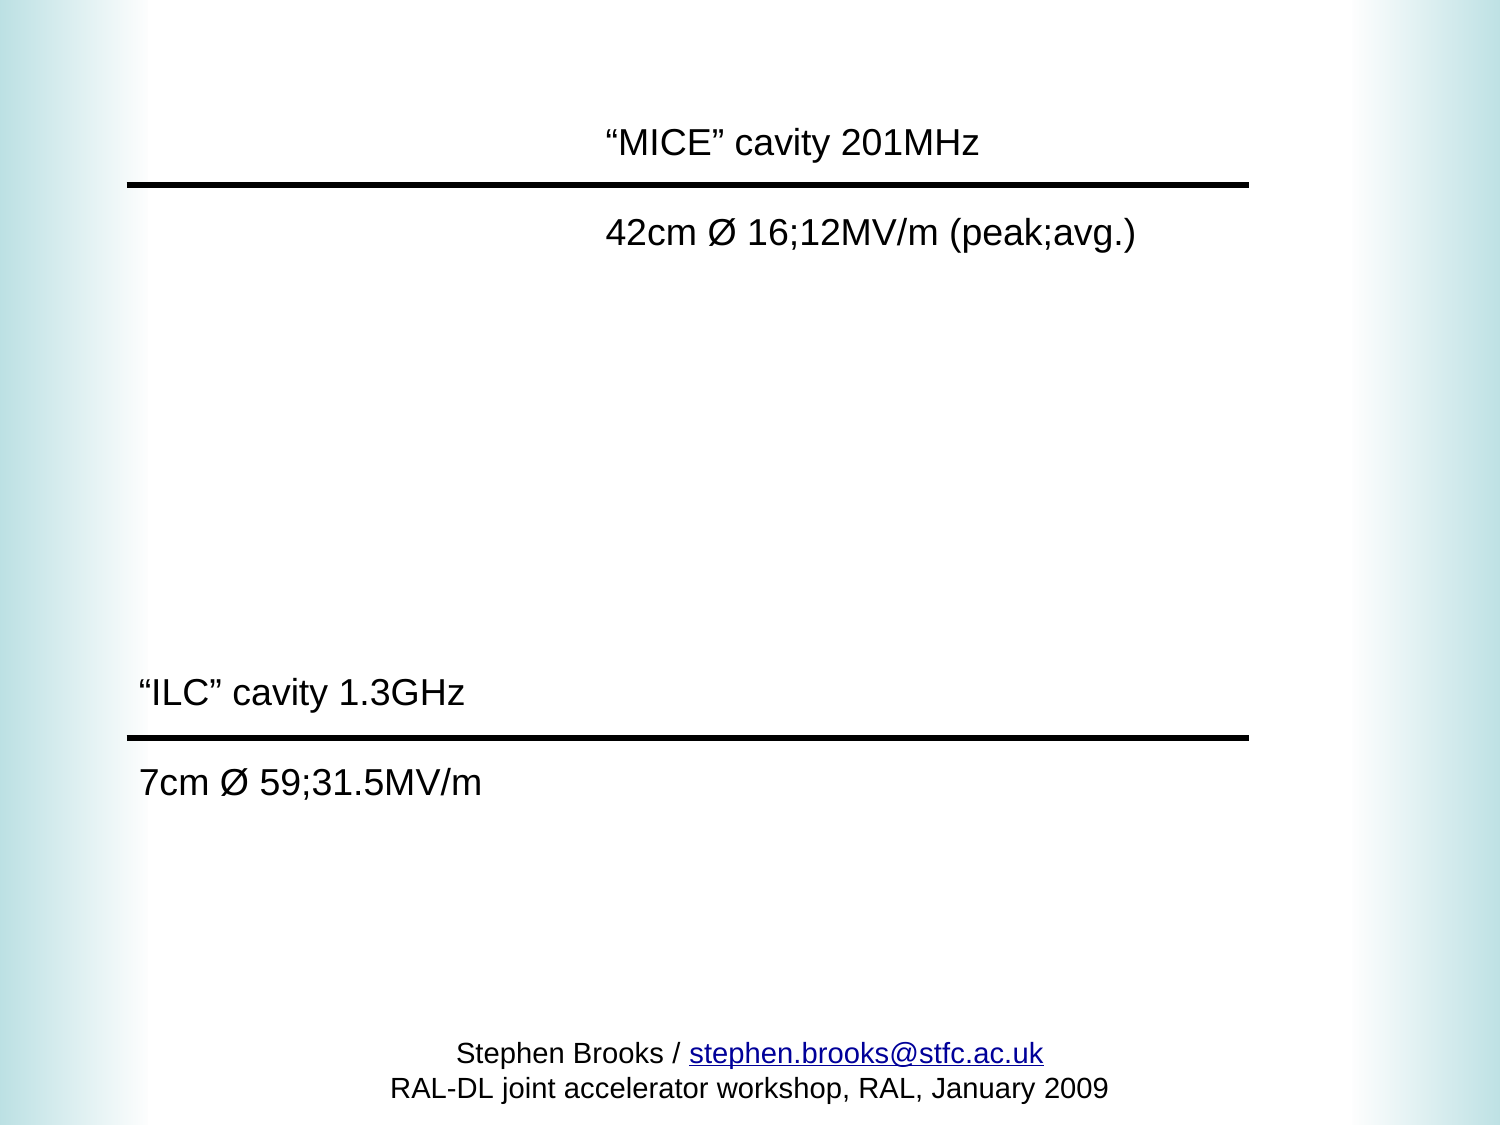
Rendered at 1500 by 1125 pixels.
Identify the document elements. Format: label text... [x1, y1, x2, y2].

text_box “MICE” cavity 201MHz 42cm Ø 16;12MV/m (peak;avg.) [590, 110, 1152, 260]
text_box “ILC” cavity 1.3GHz 7cm Ø 59;31.5MV/m [124, 660, 498, 811]
picture [0, 0, 1500, 1010]
